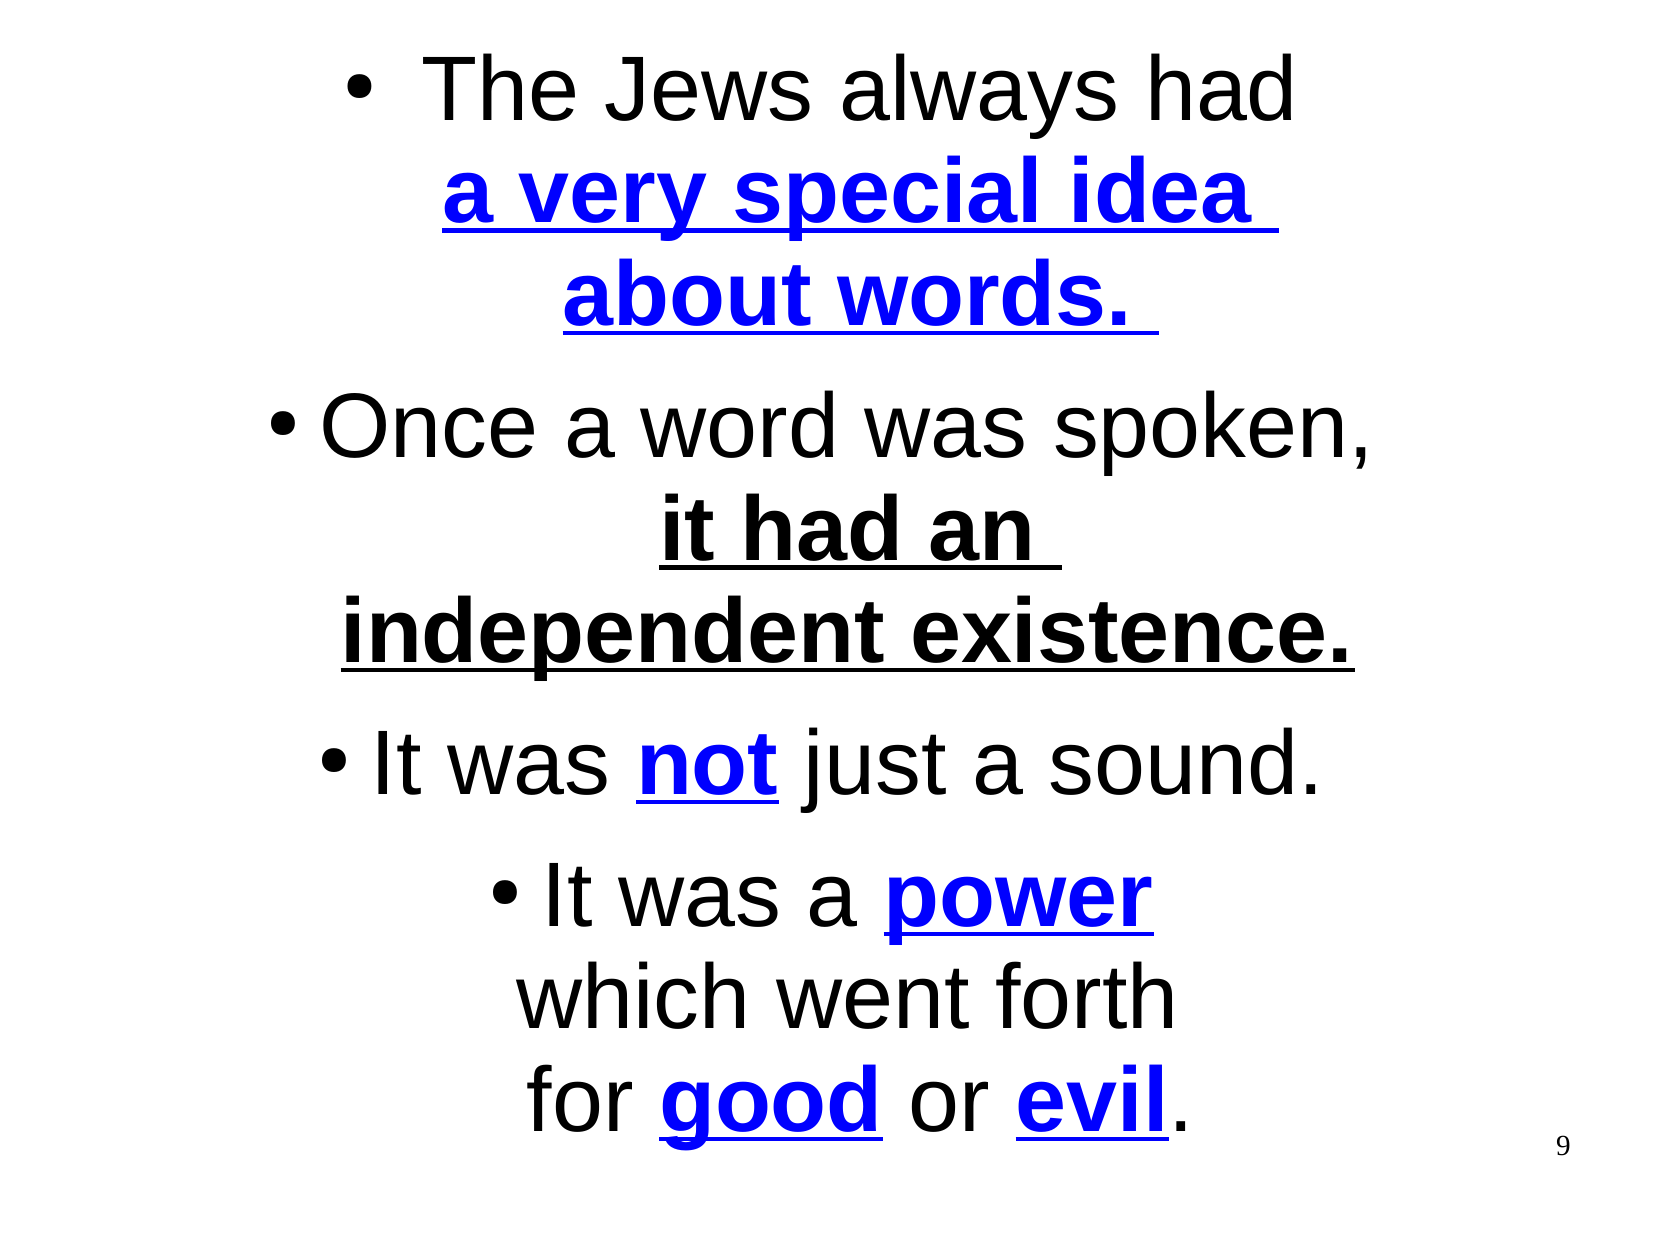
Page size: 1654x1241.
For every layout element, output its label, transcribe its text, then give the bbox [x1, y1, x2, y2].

list The Jews always had a very special idea about words. Once a word was spoken, it had an independent existence. It was not just a sound. It was a power which went forth for good or evil. [37, 37, 1613, 1238]
